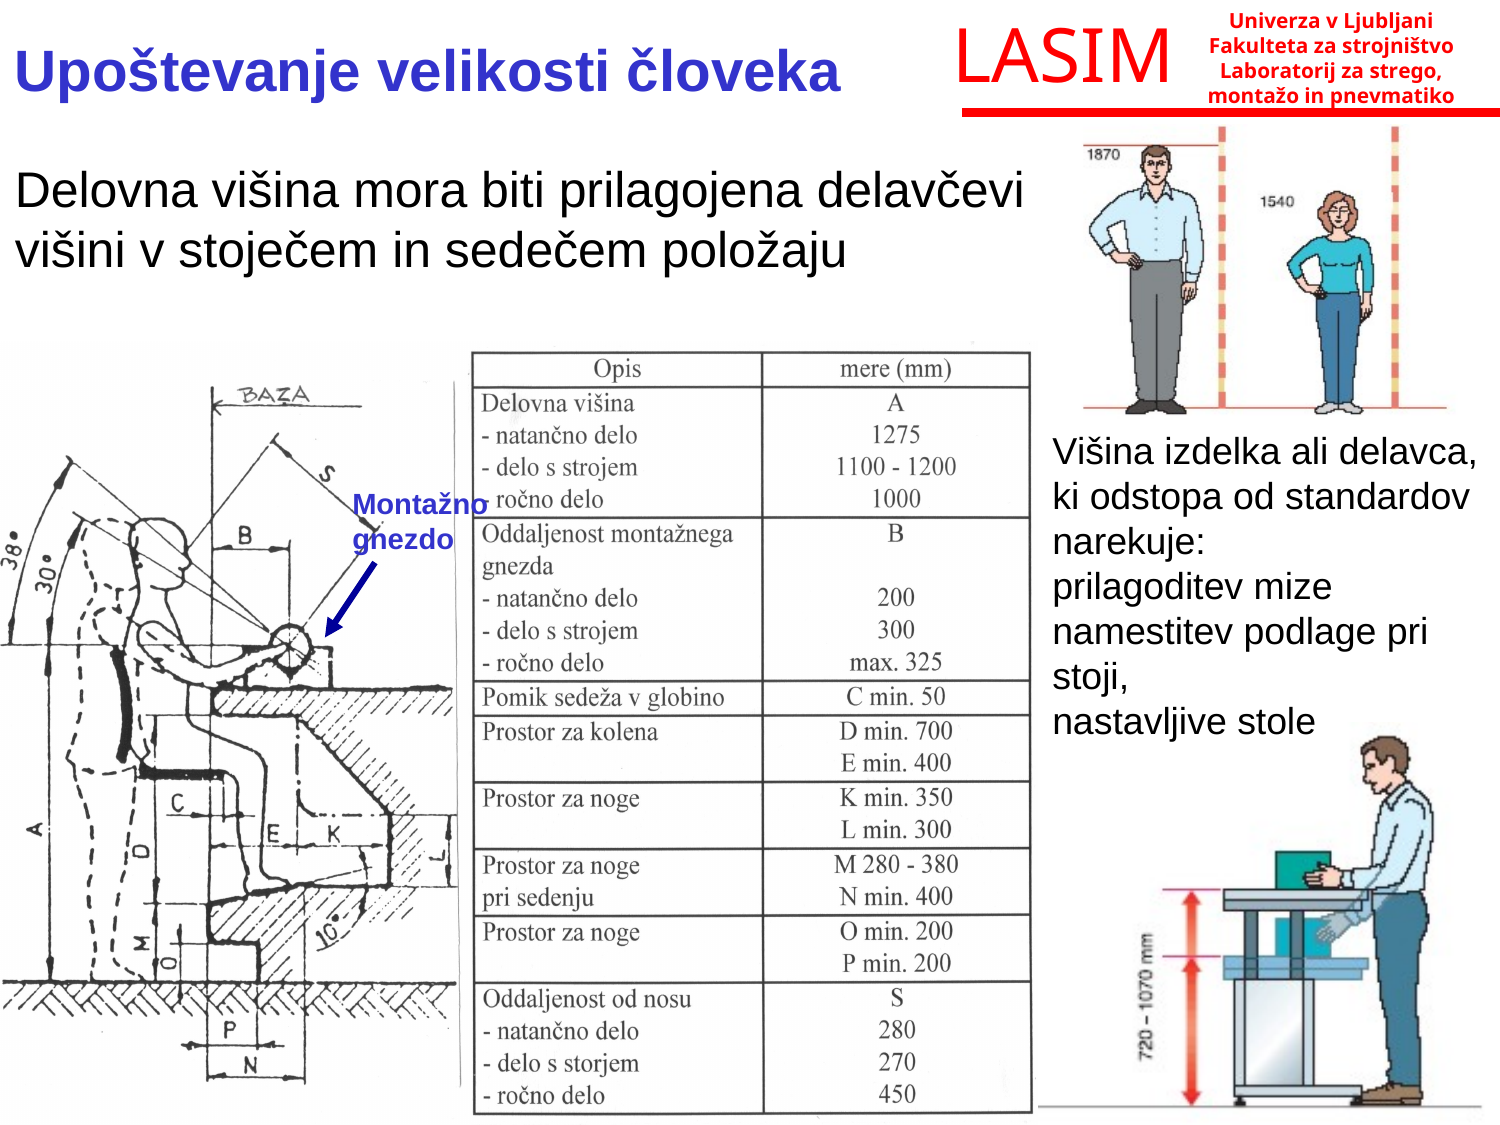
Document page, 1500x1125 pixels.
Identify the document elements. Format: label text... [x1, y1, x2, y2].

text_box Višina izdelka ali delavca, ki odstopa od standardov narekuje: prilagoditev mize namestitev podlage pri stoji, nastavljive stole [1037, 419, 1500, 751]
text_box Delovna višina mora biti prilagojena delavčevi višini v stoječem in sedečem položaju [0, 149, 1037, 286]
text_box Upoštevanje velikosti človeka [0, 24, 888, 111]
text_box Montažno gnezdo [337, 477, 513, 563]
picture [0, 124, 1500, 1125]
